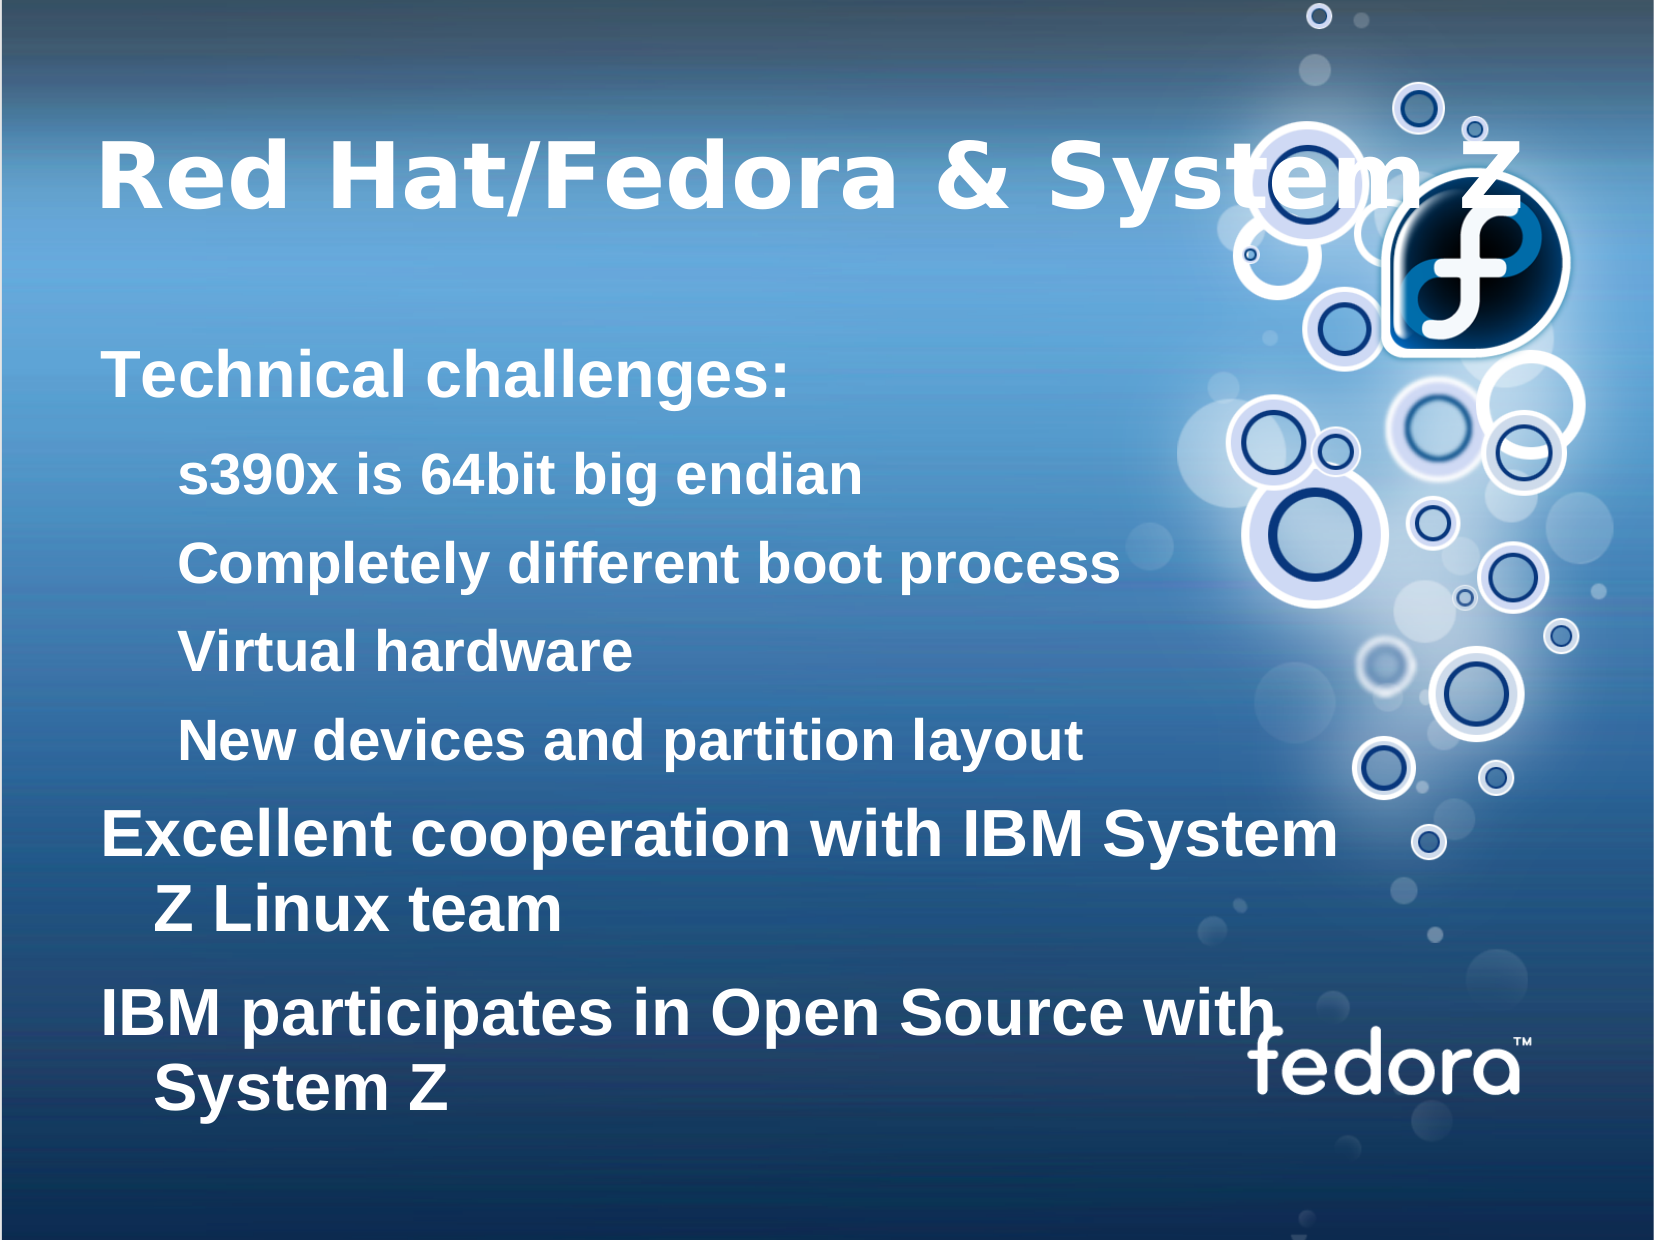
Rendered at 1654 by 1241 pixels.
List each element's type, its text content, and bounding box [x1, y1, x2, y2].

list Technical challenges: s390x is 64bit big endian Completely different boot process Virtual hardware New devices and partition layout Excellent cooperation with IBM System Z Linux team IBM participates in Open Source with System Z [82, 337, 1388, 1142]
picture [1, 0, 1654, 1240]
title Red Hat/Fedora & System Z [76, 80, 1565, 273]
